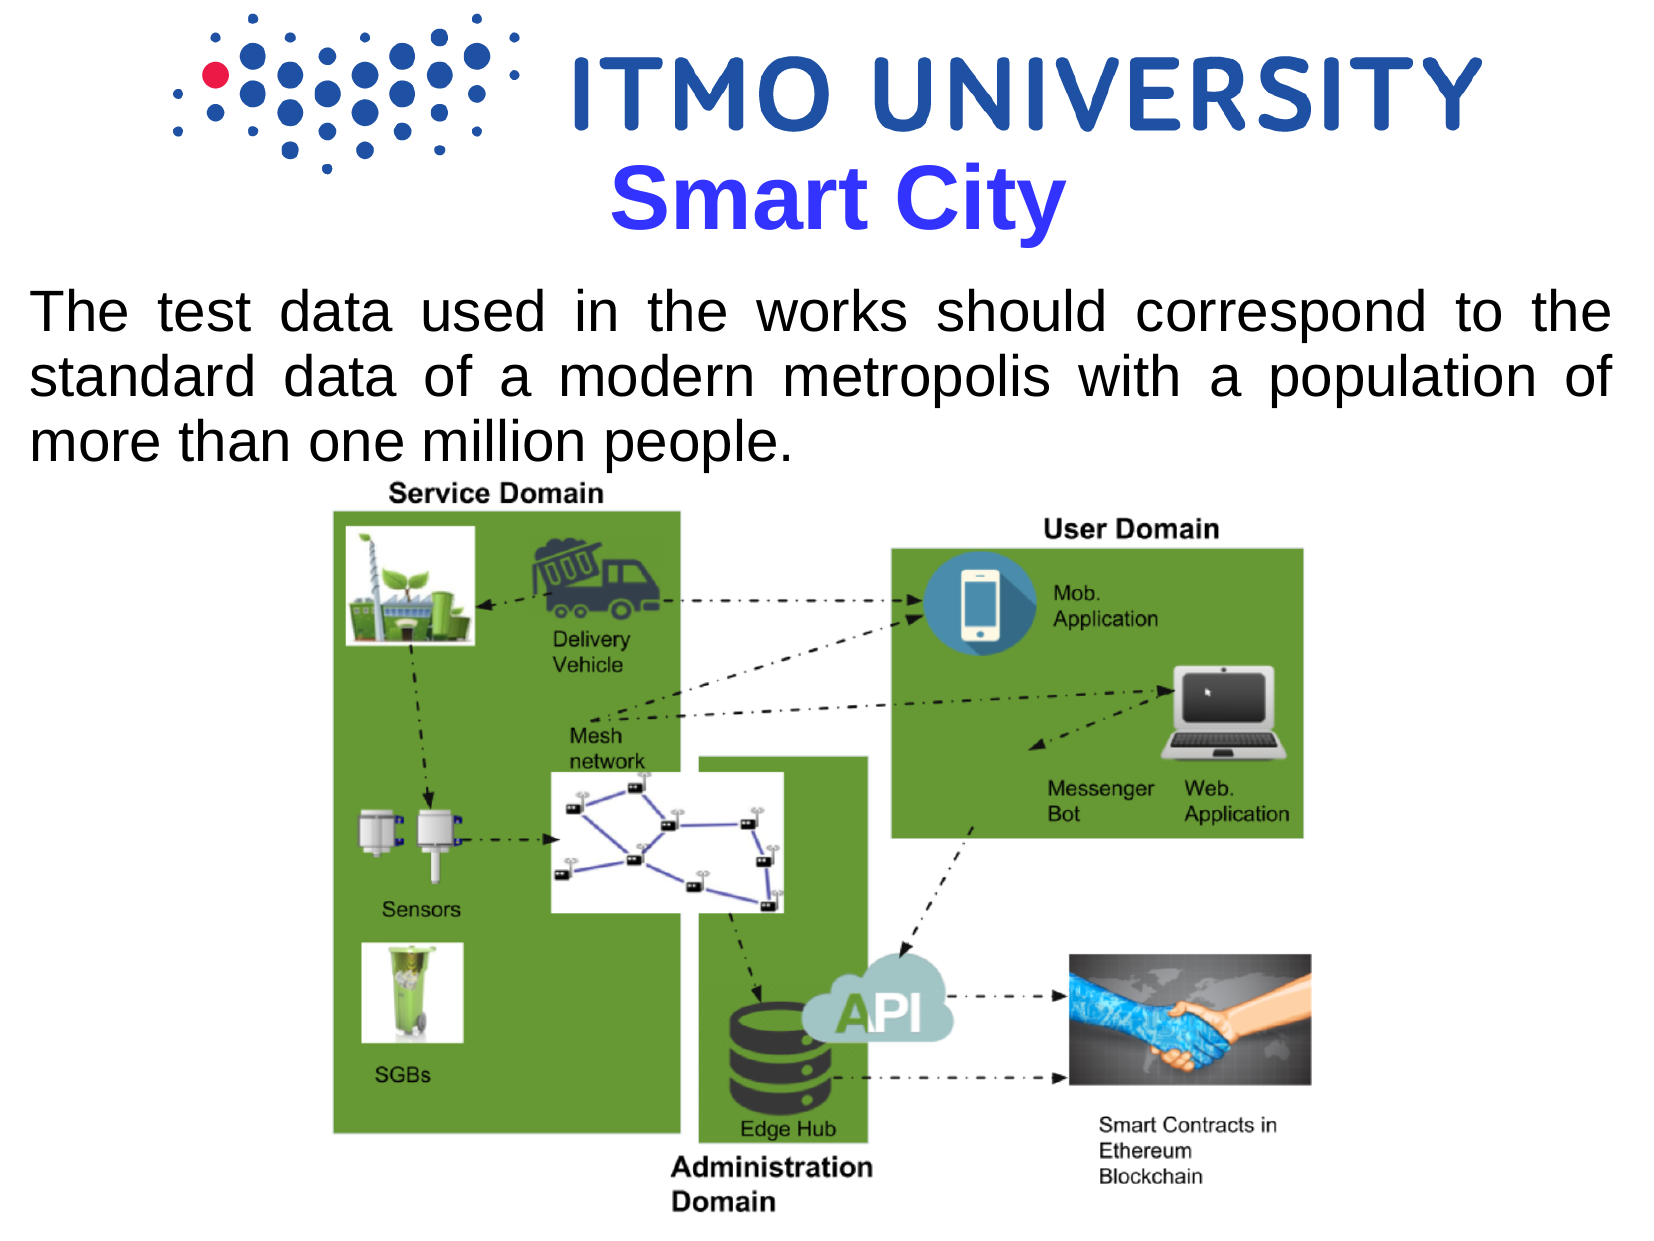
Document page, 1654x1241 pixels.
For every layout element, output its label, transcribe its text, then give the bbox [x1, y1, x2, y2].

text_box The test data used in the works should correspond to the standard data of a modern metropolis with a population of more than one million people. [14, 271, 1630, 482]
picture [322, 475, 1314, 1217]
picture [0, 0, 1654, 306]
